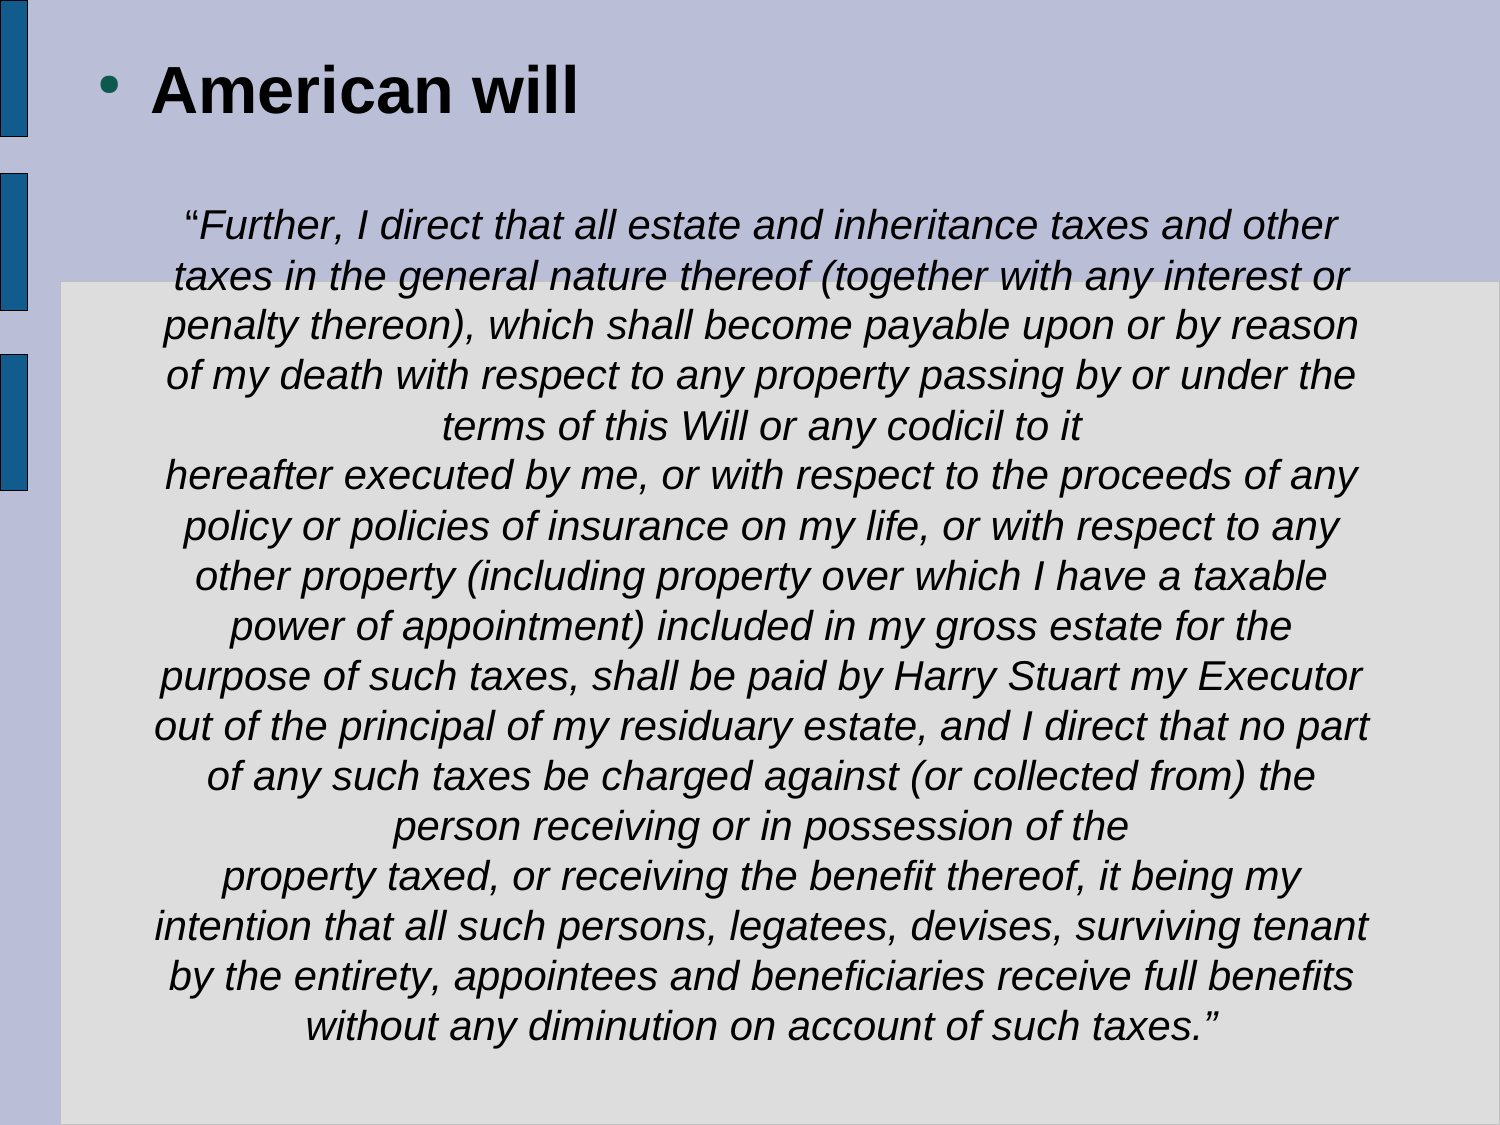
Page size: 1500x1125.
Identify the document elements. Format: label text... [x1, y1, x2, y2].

title [75, 41, 1426, 118]
list American will [64, 54, 1415, 215]
text_box “Further, I direct that all estate and inheritance taxes and other taxes in the general nature thereof (together with any interest or penalty thereon), which shall become payable upon or by reason of my death with respect to any property passing by or under the terms of this Will or any codicil to it hereafter executed by me, or with respect to the proceeds of any policy or policies of insurance on my life, or with respect to any other property (including property over which I have a taxable power of appointment) included in my gross estate for the purpose of such taxes, shall be paid by Harry Stuart my Executor out of the principal of my residuary estate, and I direct that no part of any such taxes be charged against (or collected from) the person receiving or in possession of the property taxed, or receiving the benefit thereof, it being my intention that all such persons, legatees, devises, surviving tenant by the entirety, appointees and beneficiaries receive full benefits without any diminution on account of such taxes.” [135, 190, 1388, 1057]
